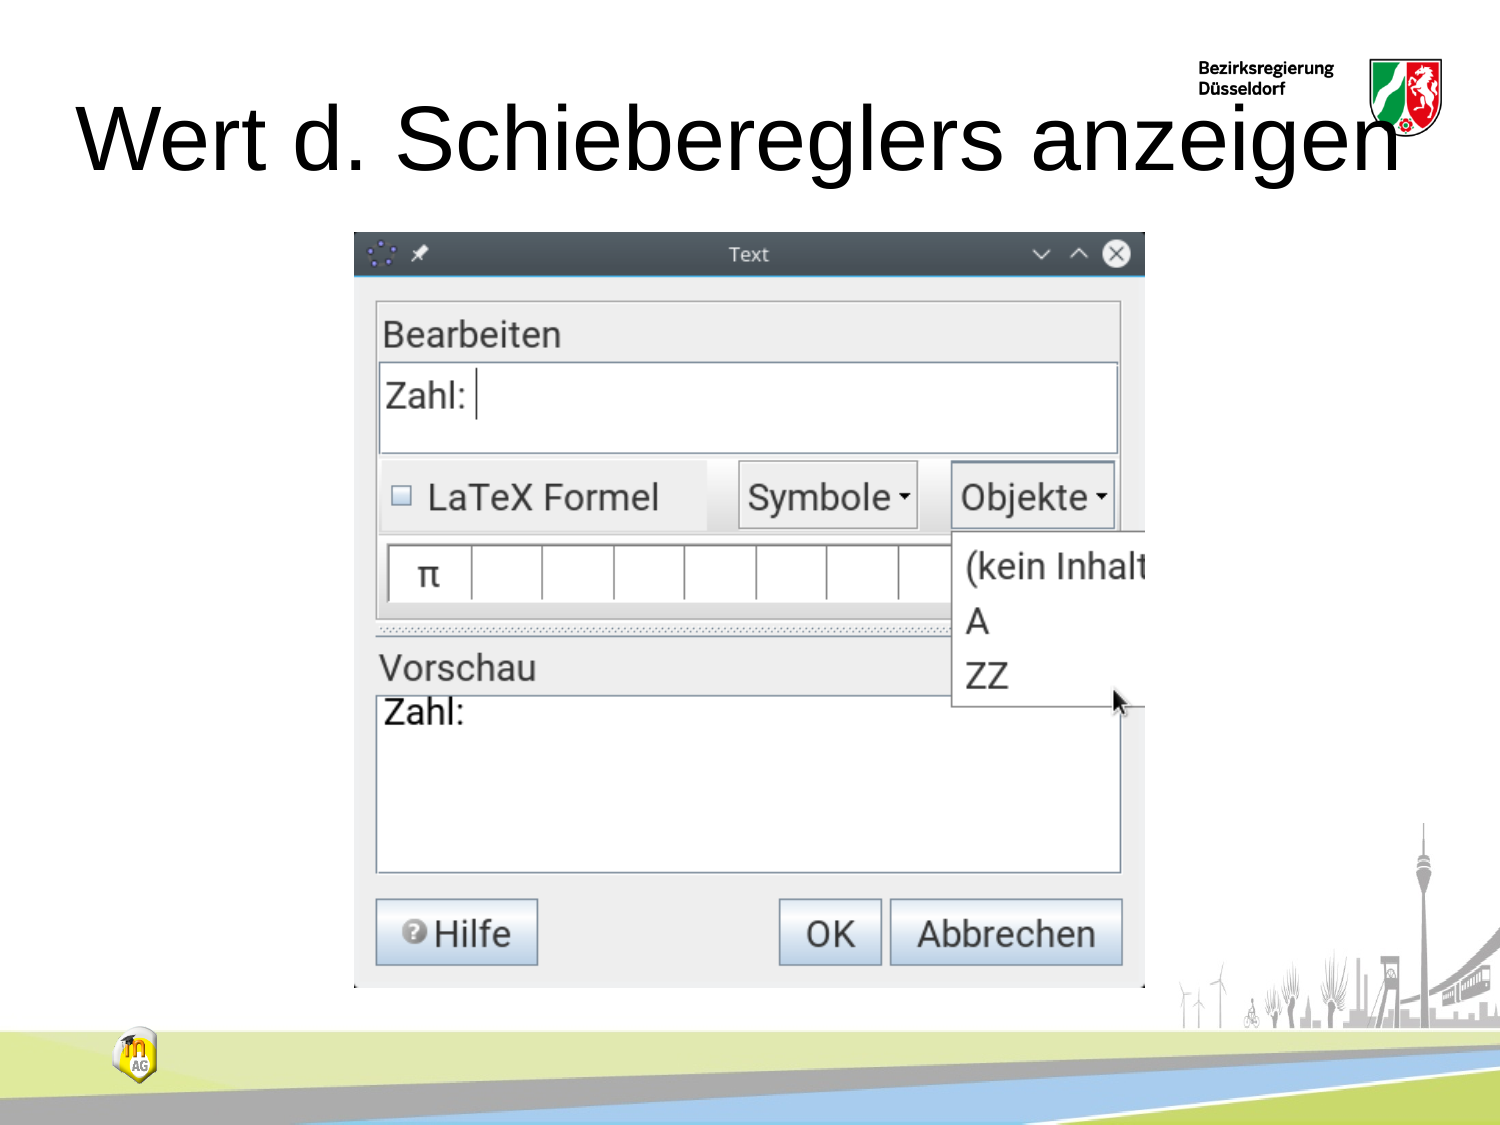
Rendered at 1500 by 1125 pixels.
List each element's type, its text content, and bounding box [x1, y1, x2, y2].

picture [1425, 58, 1442, 137]
picture [0, 232, 1500, 1125]
title Wert d. Schiebereglers anzeigen [75, 44, 1425, 233]
